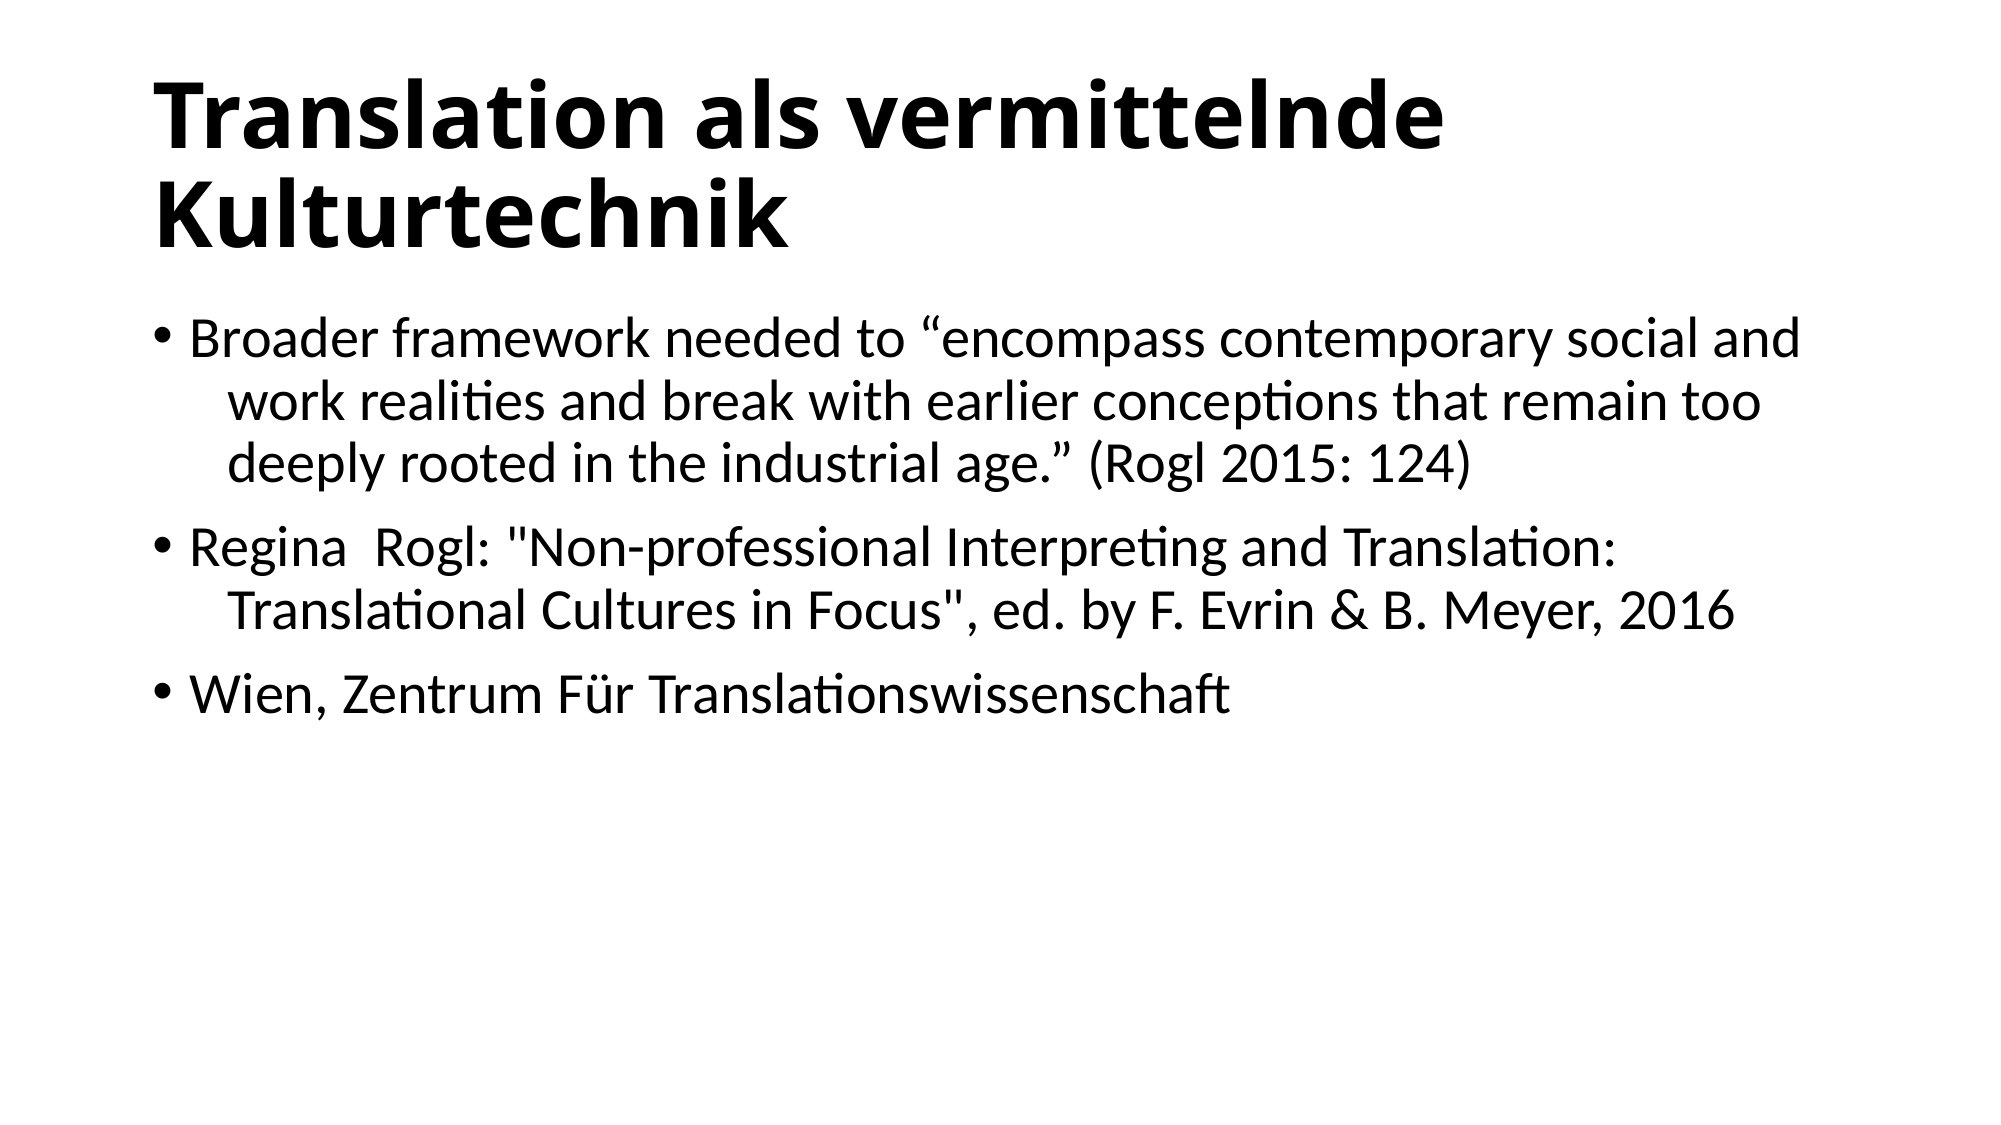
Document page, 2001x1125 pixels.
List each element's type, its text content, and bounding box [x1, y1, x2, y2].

title Translation als vermittelnde Kulturtechnik [137, 59, 1863, 278]
list Broader framework needed to “encompass contemporary social and work realities and break with earlier conceptions that remain too deeply rooted in the industrial age.” (Rogl 2015: 124) Regina Rogl: "Non-professional Interpreting and Translation: Translational Cultures in Focus", ed. by F. Evrin & B. Meyer, 2016 Wien, Zentrum Für Translationswissenschaft [137, 299, 1863, 1014]
